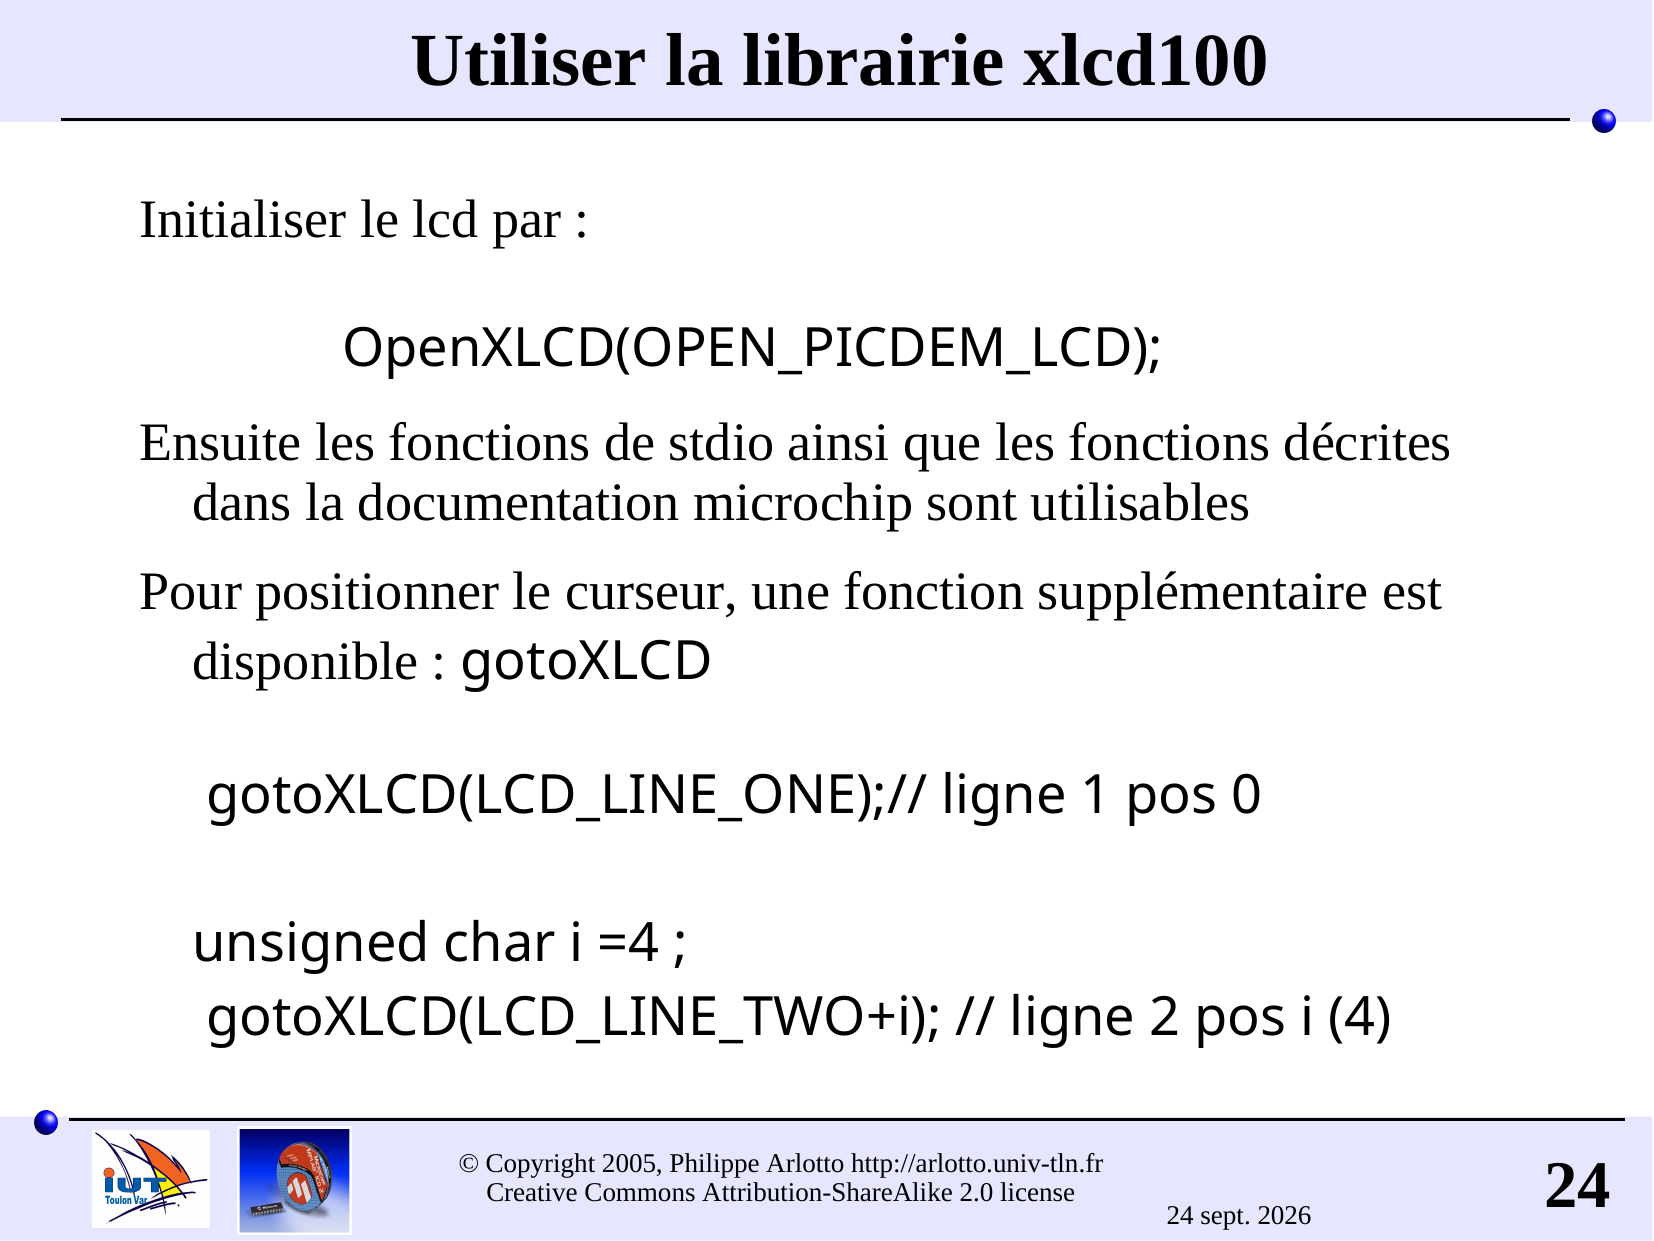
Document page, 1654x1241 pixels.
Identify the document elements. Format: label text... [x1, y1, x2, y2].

picture [237, 1126, 352, 1235]
list Initialiser le lcd par : OpenXLCD(OPEN_PICDEM_LCD); Ensuite les fonctions de stdio ainsi que les fonctions décrites dans la documentation microchip sont utilisables Pour positionner le curseur, une fonction supplémentaire est disponible : gotoXLCD gotoXLCD(LCD_LINE_ONE);// ligne 1 pos 0 unsigned char i =4 ; gotoXLCD(LCD_LINE_TWO+i); // ligne 2 pos i (4) [121, 188, 1534, 1051]
title Utiliser la librairie xlcd100 [95, 14, 1585, 107]
